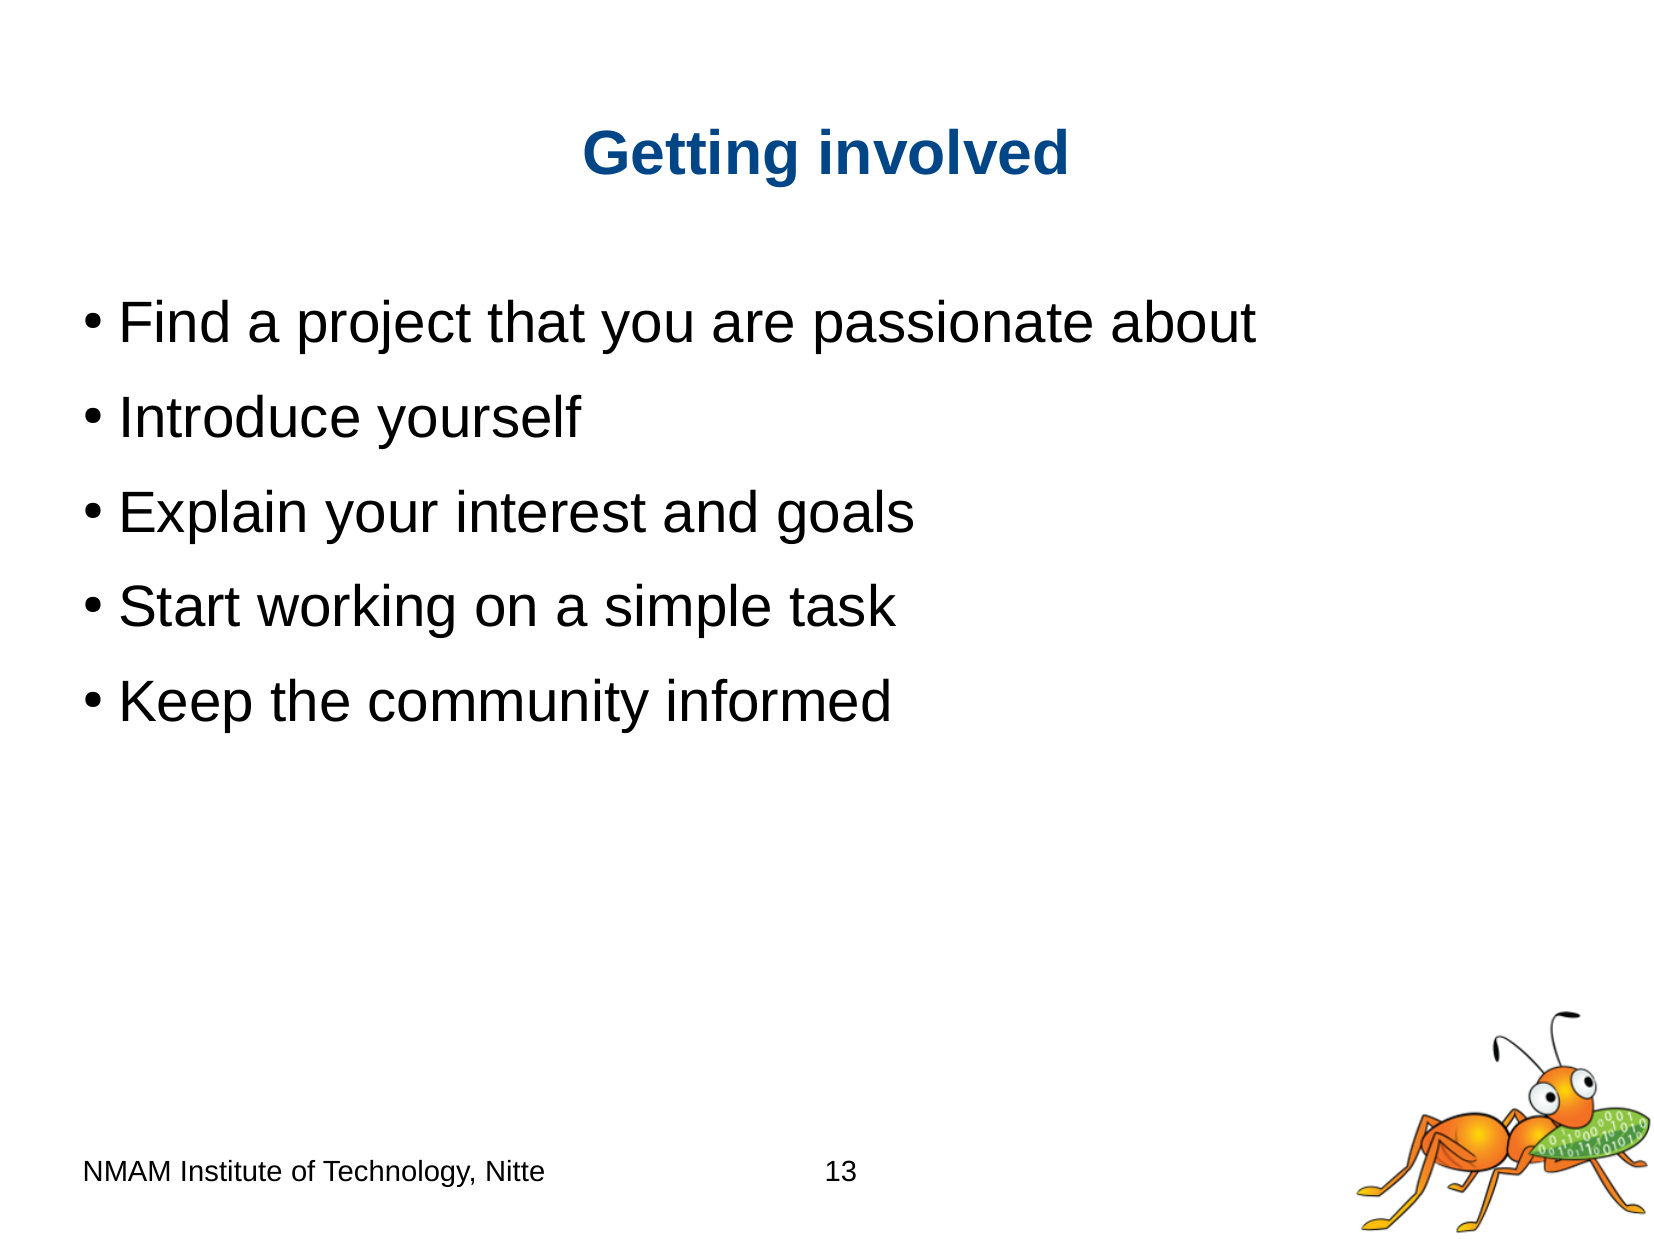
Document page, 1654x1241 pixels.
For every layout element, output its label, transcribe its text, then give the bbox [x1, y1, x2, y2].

list Find a project that you are passionate about Introduce yourself Explain your interest and goals Start working on a simple task Keep the community informed [82, 290, 1571, 1010]
title Getting involved [82, 49, 1571, 257]
picture [1353, 1009, 1654, 1235]
